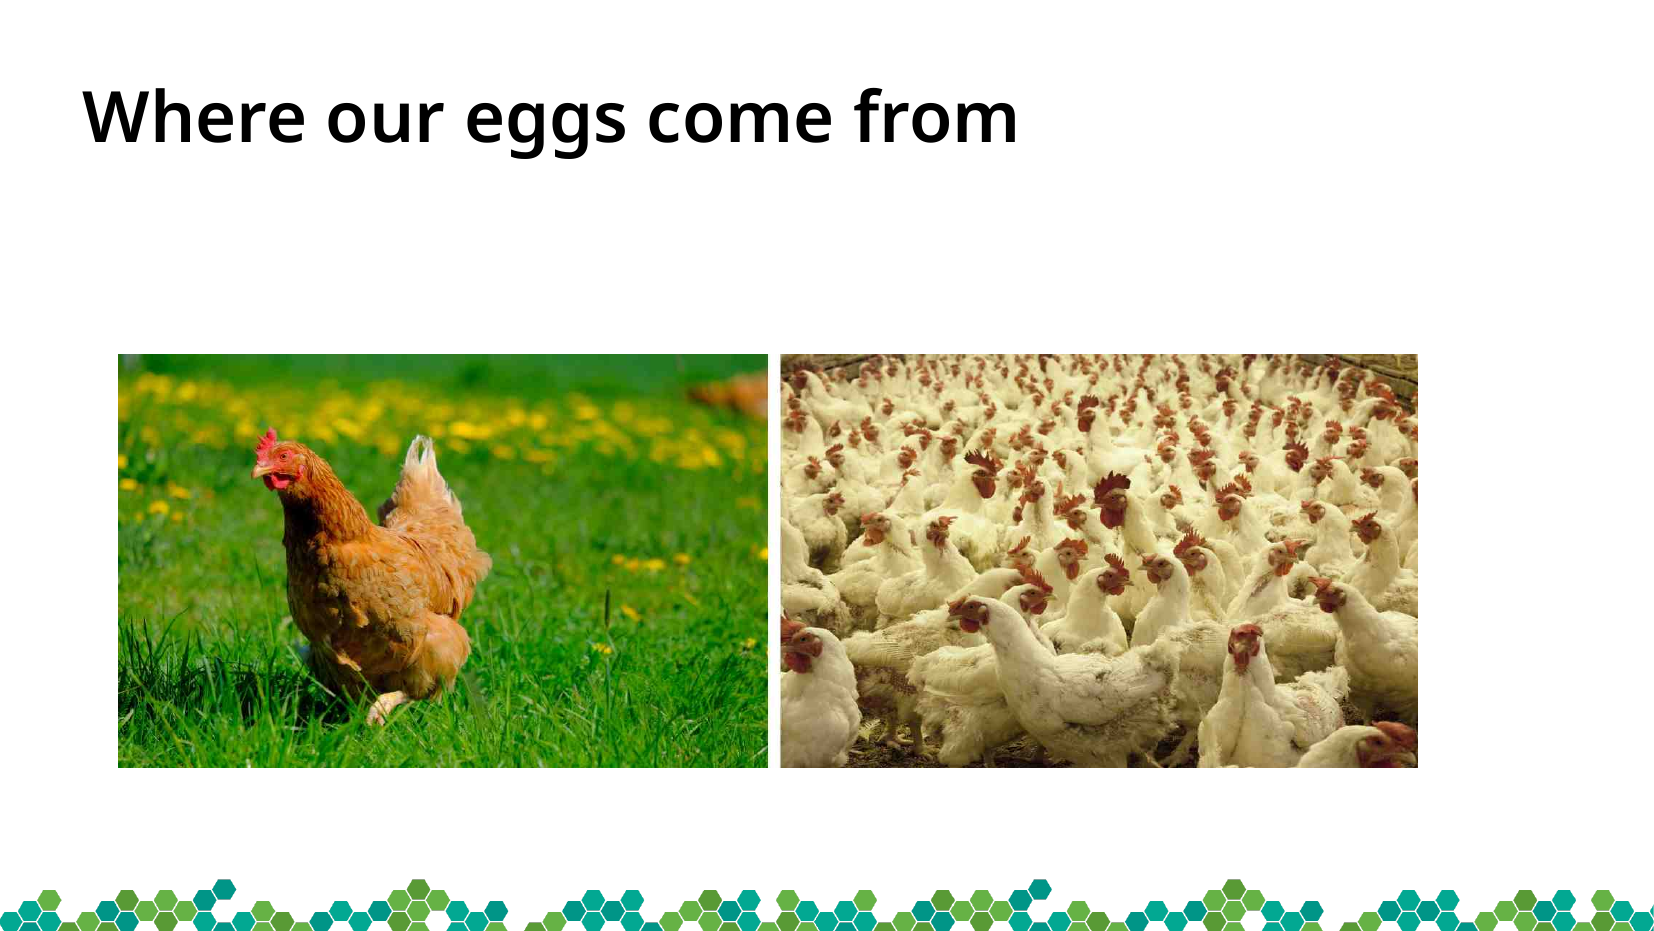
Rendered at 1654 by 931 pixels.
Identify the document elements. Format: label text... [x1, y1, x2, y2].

title Where our eggs come from [82, 37, 1571, 193]
picture [0, 871, 1654, 931]
picture [118, 354, 1418, 768]
